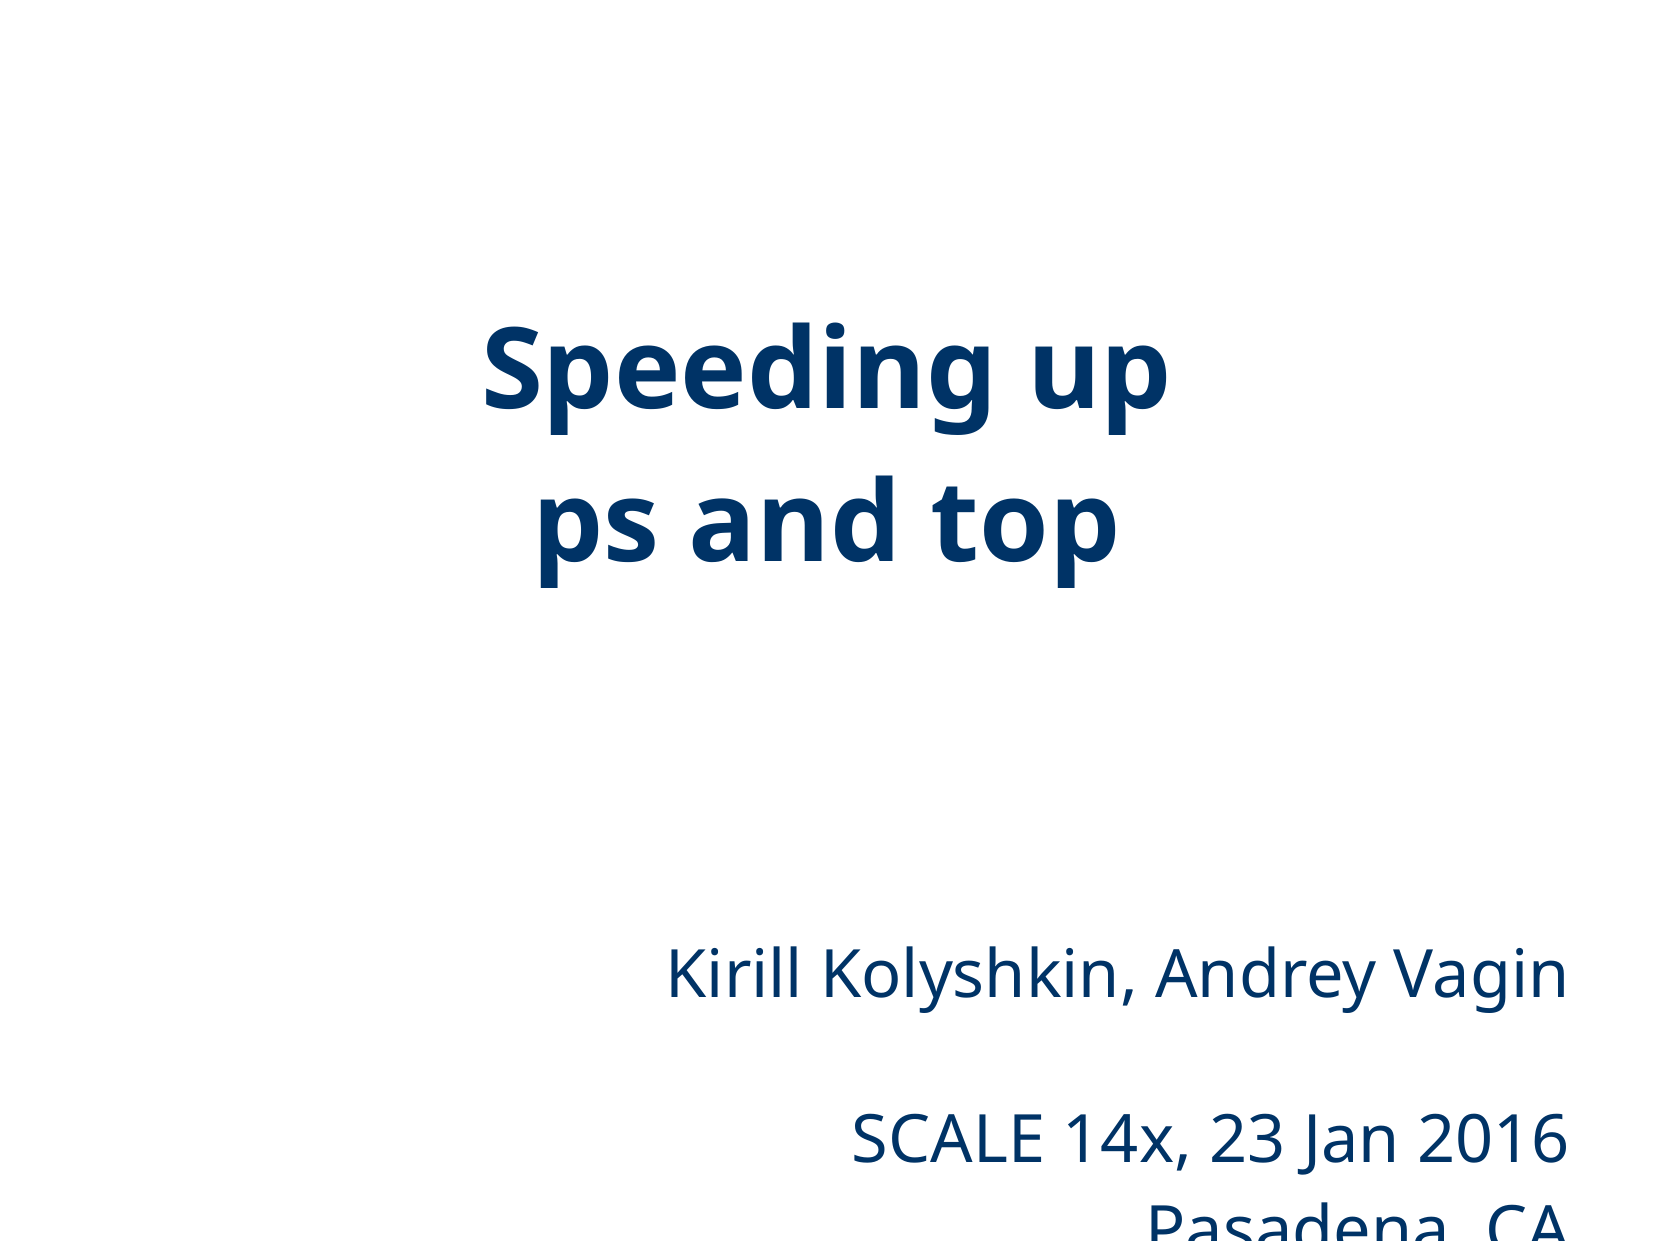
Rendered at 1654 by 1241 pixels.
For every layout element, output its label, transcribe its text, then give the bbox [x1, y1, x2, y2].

subtitle Speeding up ps and top Kirill Kolyshkin, Andrey Vagin SCALE 14x, 23 Jan 2016 Pasadena, CA [82, 54, 1571, 1201]
